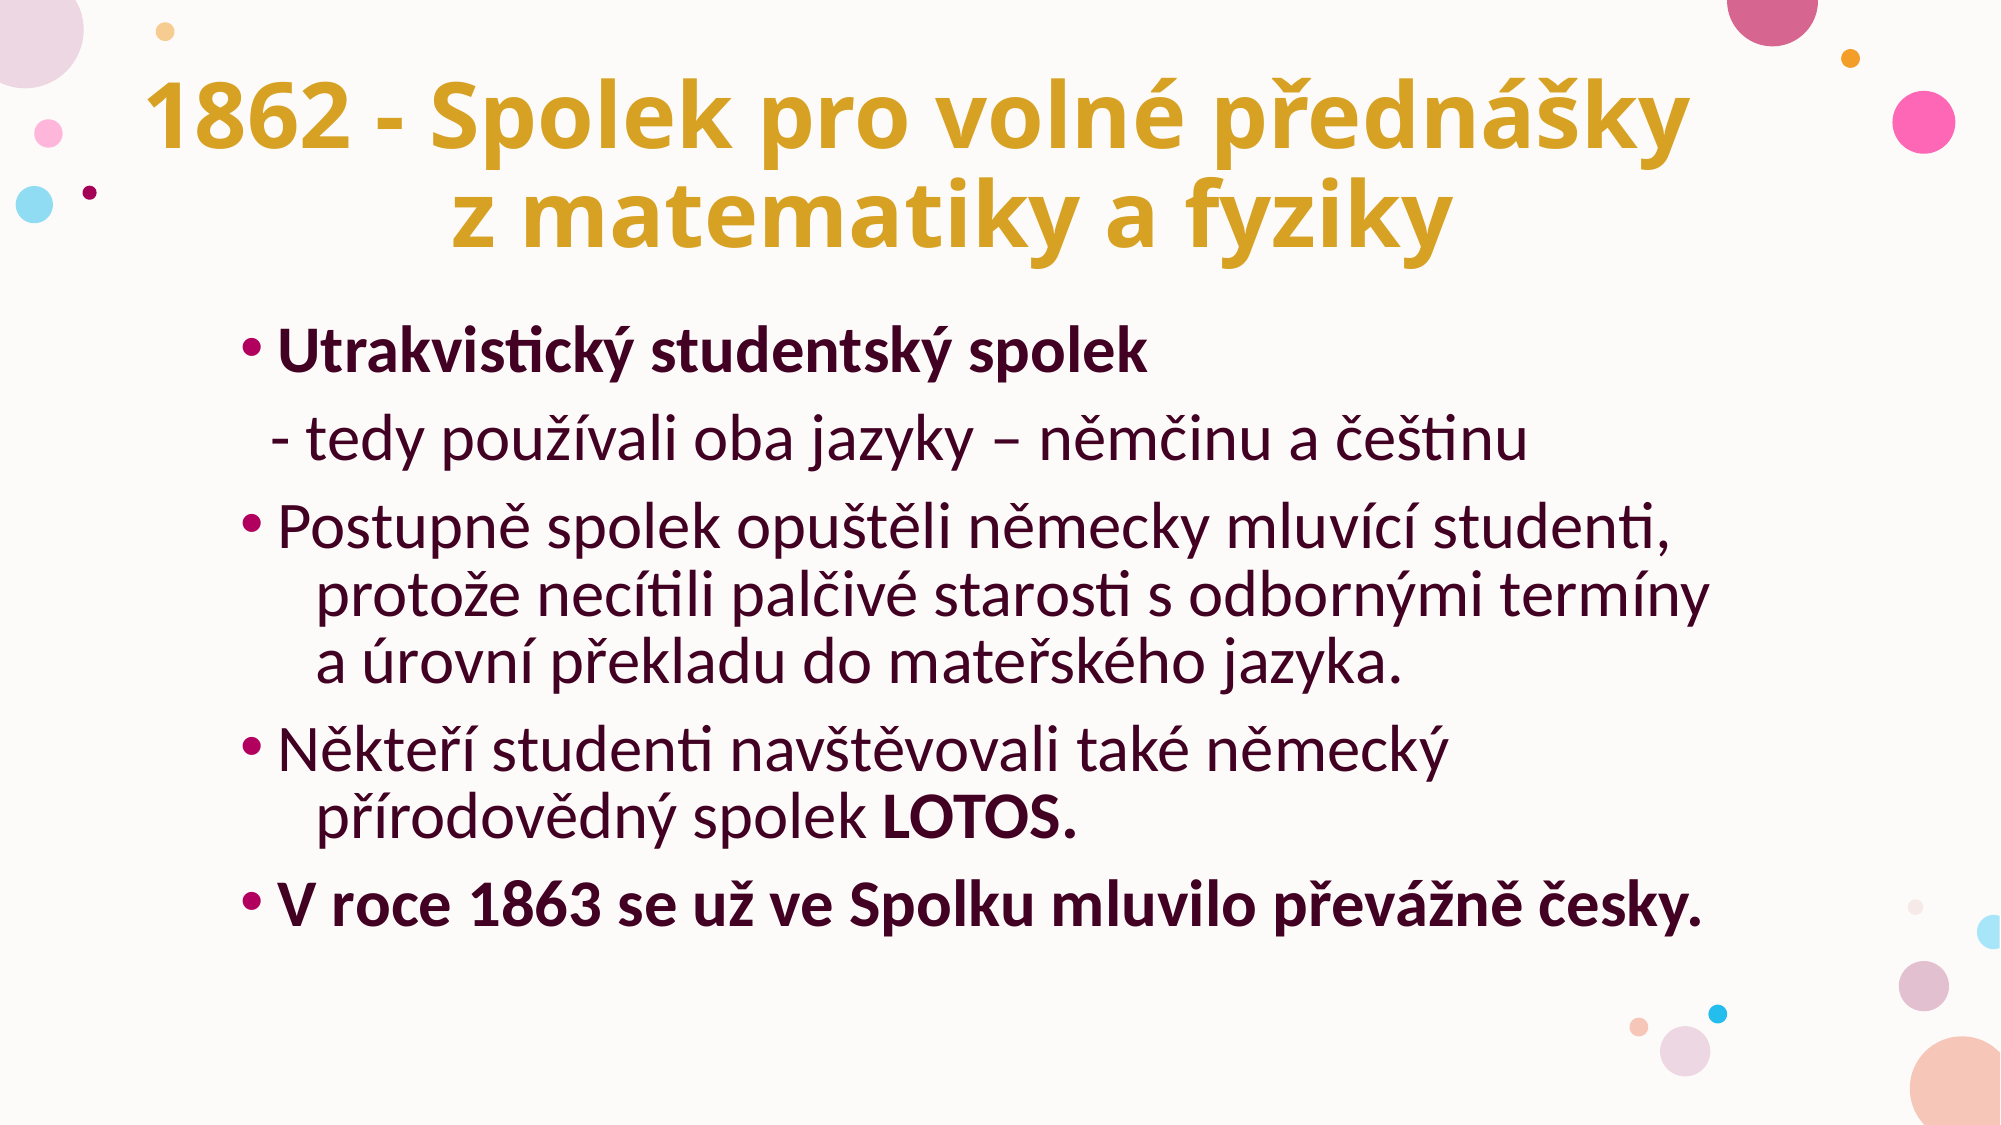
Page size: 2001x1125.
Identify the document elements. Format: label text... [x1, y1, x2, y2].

list Utrakvistický studentský spolek - tedy používali oba jazyky – němčinu a češtinu Postupně spolek opuštěli německy mluvící studenti, protože necítili palčivé starosti s odbornými termíny a úrovní překladu do mateřského jazyka. Někteří studenti navštěvovali také německý přírodovědný spolek LOTOS. V roce 1863 se už ve Spolku mluvilo převážně česky. [225, 311, 1801, 1043]
title 1862 - Spolek pro volné přednášky z matematiky a fyziky [127, 59, 1877, 278]
